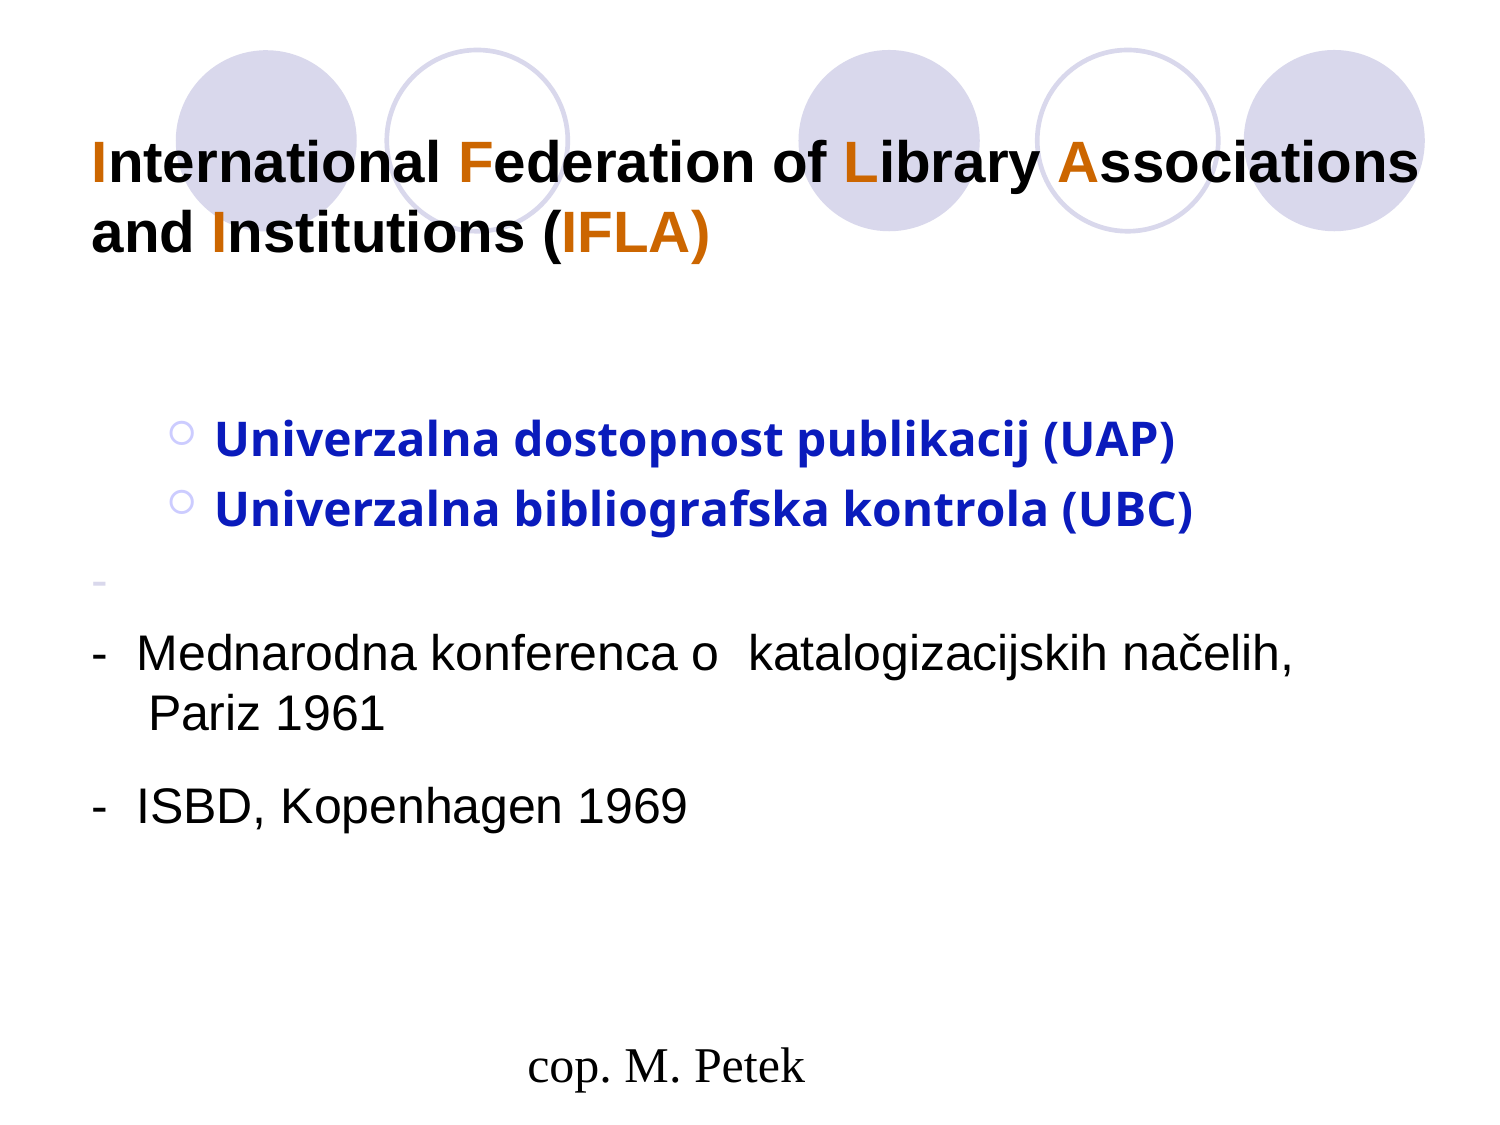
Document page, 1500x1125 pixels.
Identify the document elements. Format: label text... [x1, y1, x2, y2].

title International Federation of Library Associations and Institutions (IFLA) [76, 75, 1463, 313]
list Univerzalna dostopnost publikacij (UAP) Univerzalna bibliografska kontrola (UBC) - - Mednarodna konferenca o katalogizacijskih načelih, Pariz 1961 - ISBD, Kopenhagen 1969 [76, 278, 1413, 858]
